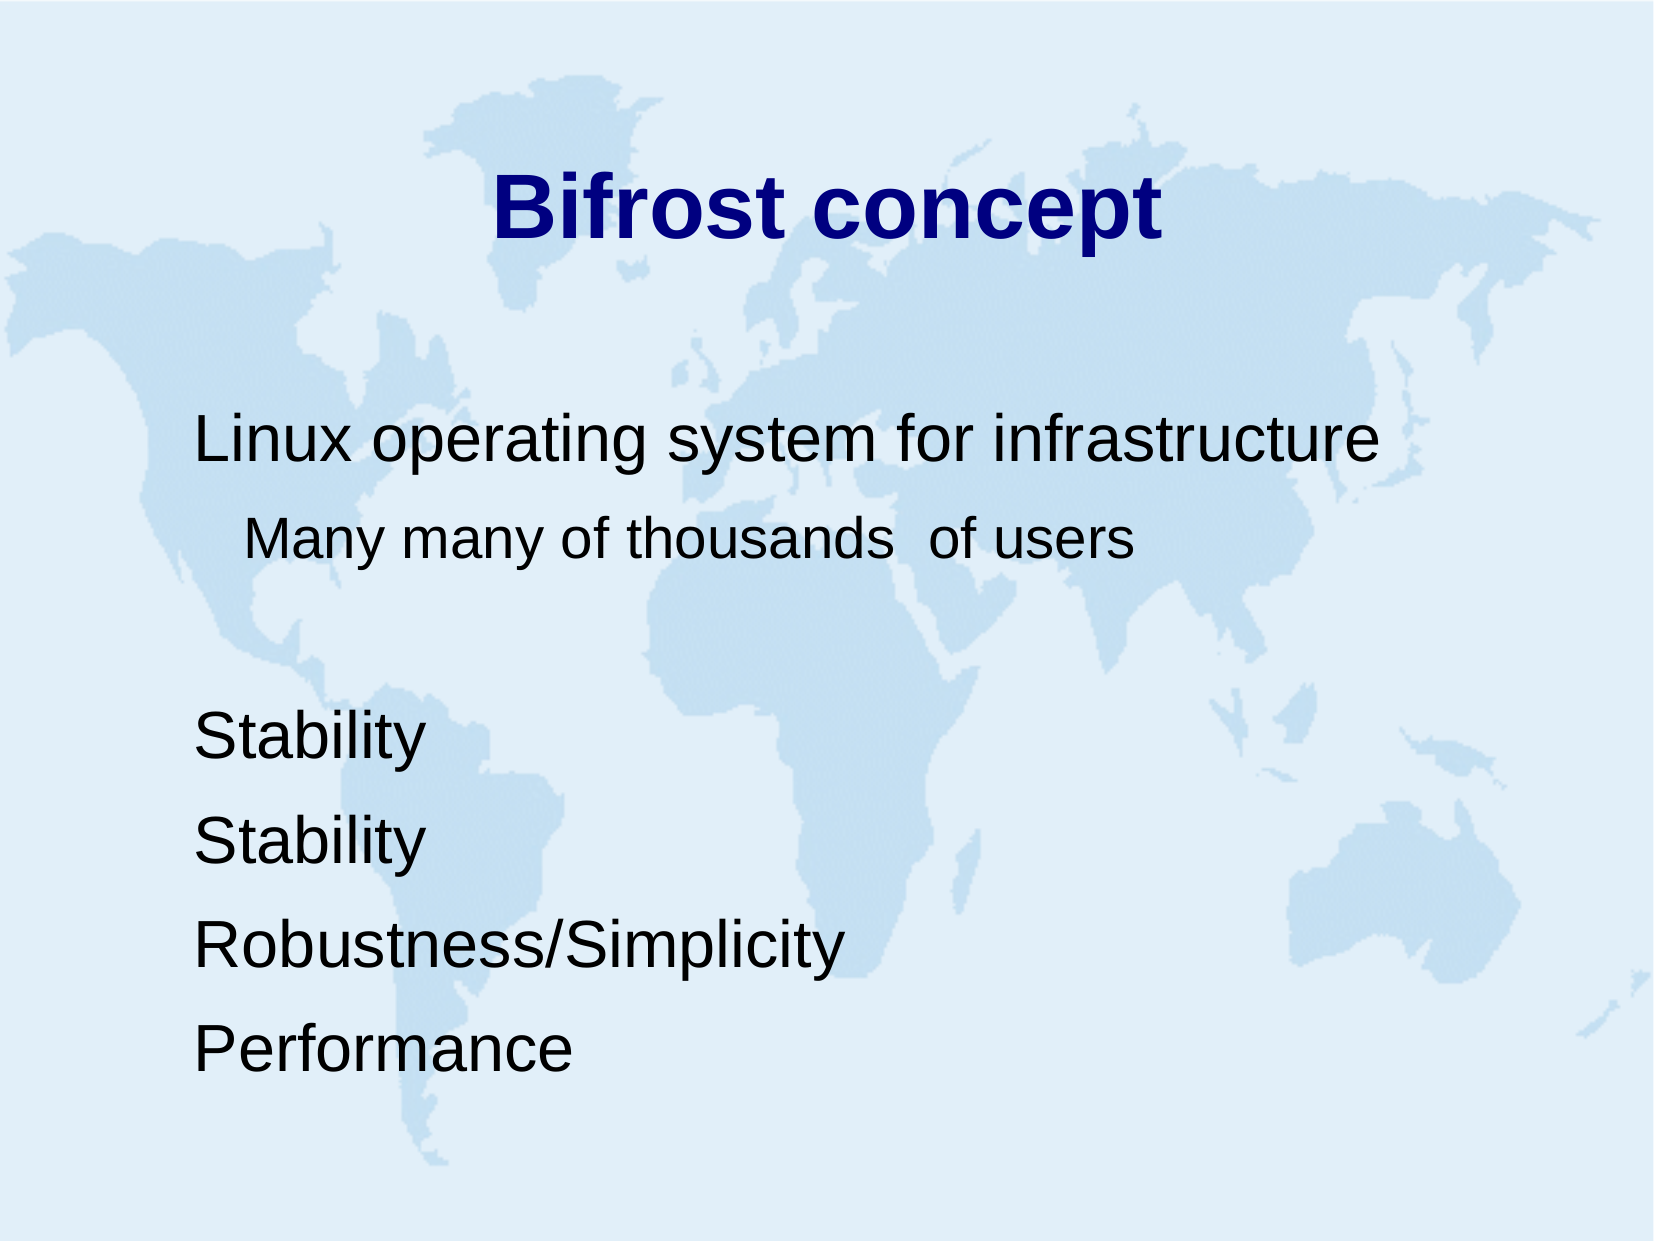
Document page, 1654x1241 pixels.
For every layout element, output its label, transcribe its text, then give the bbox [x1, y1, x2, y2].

title Bifrost concept [121, 102, 1534, 311]
list Linux operating system for infrastructure Many many of thousands of users Stability Stability Robustness/Simplicity Performance [139, 296, 1552, 1241]
picture [0, 0, 1654, 1241]
